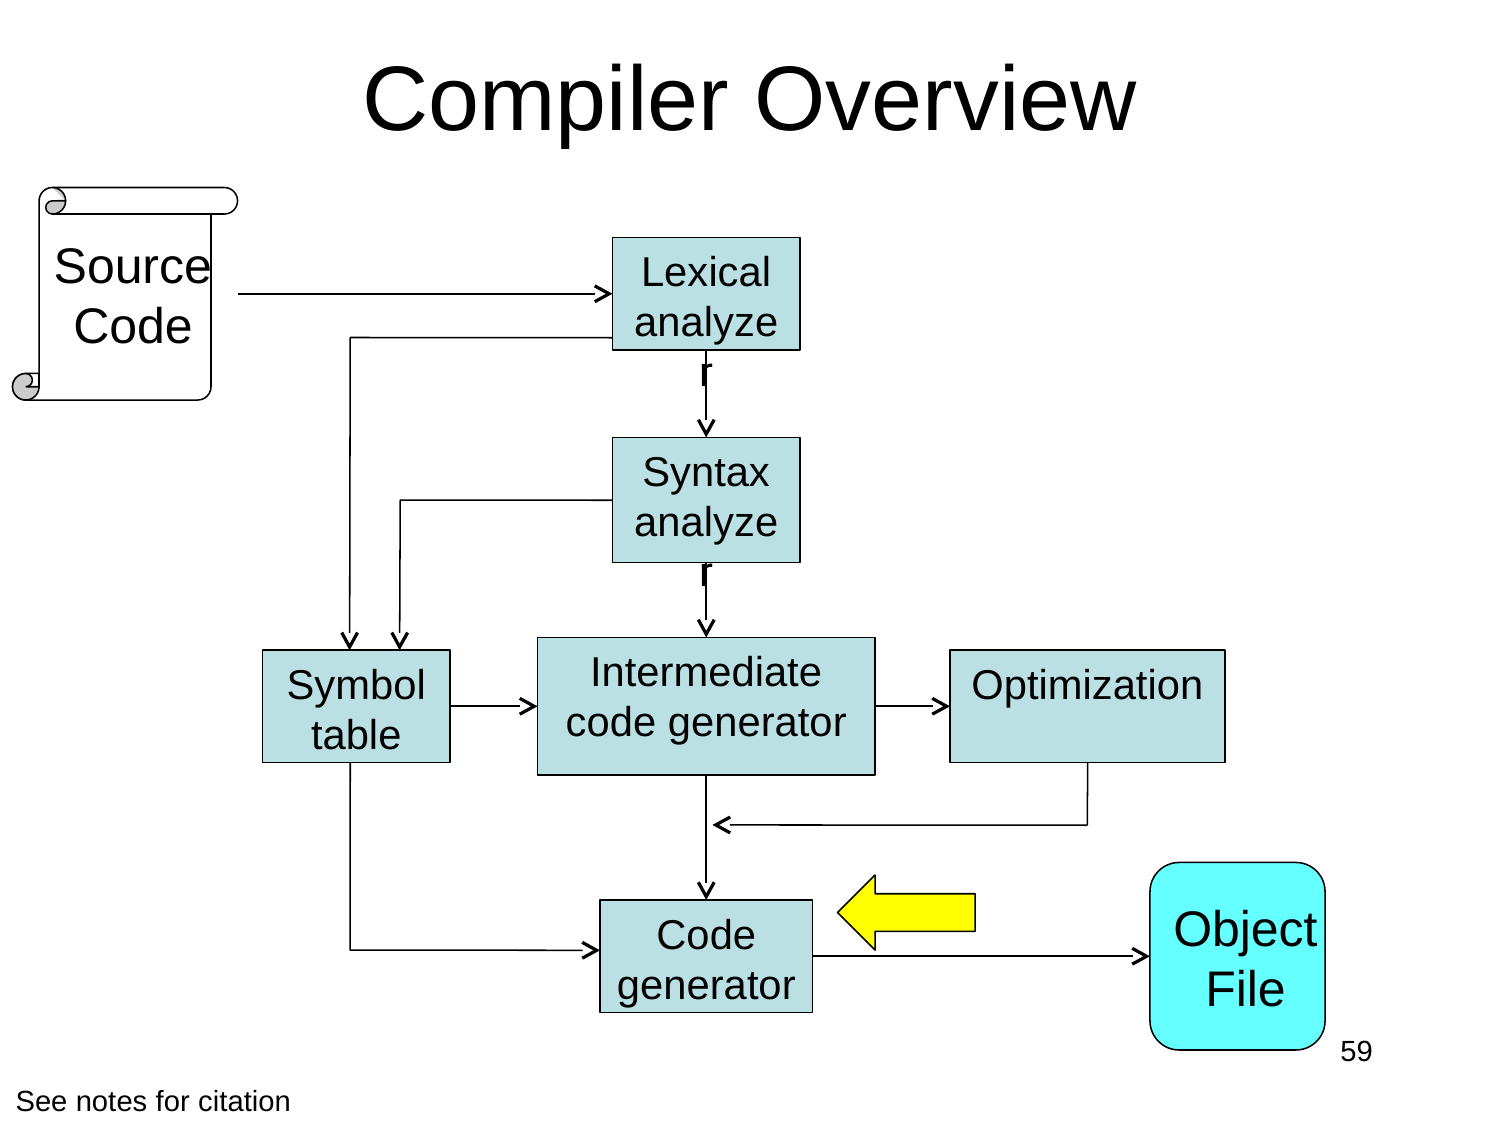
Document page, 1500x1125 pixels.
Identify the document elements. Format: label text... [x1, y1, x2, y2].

text_box Lexical analyzer [612, 237, 800, 350]
text_box <number> [1074, 1025, 1388, 1101]
text_box Object File [1149, 862, 1326, 1051]
text_box Symbol table [262, 649, 450, 763]
text_box Intermediate code generator [537, 637, 875, 775]
text_box Code generator [600, 899, 813, 1013]
text_box See notes for citation [0, 1074, 307, 1125]
text_box Source Code [27, 187, 212, 401]
text_box Source Code [56, 187, 238, 214]
title Compiler Overview [0, 0, 1500, 188]
text_box [837, 875, 976, 951]
text_box Syntax analyzer [612, 437, 800, 563]
text_box Optimization [950, 649, 1225, 763]
